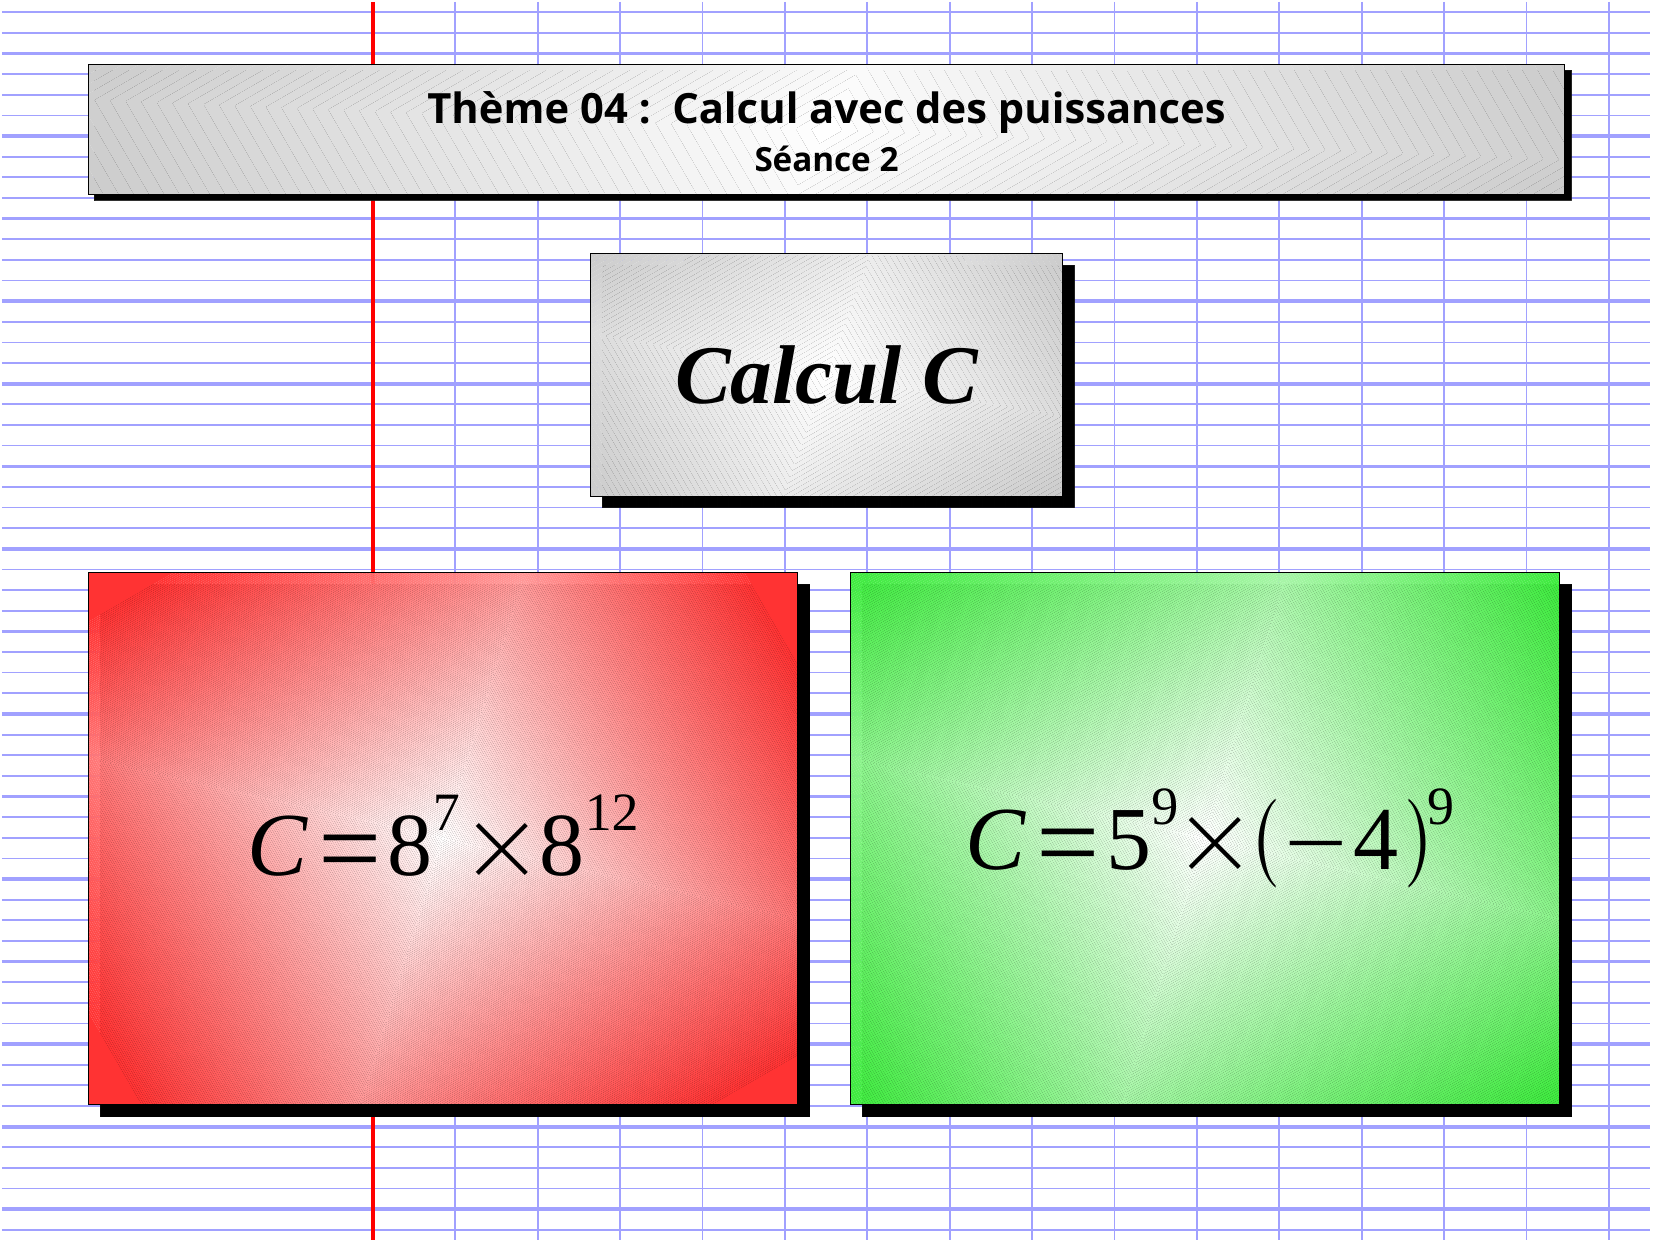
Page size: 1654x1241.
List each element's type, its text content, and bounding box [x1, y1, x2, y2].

text_box Calcul C [590, 253, 1063, 497]
picture [0, 0, 1654, 1241]
text_box Thème 04 : Calcul avec des puissances Séance 2 [88, 64, 1565, 195]
text_box [850, 572, 1560, 1105]
chart [942, 773, 1478, 889]
text_box [88, 572, 798, 1105]
chart [224, 779, 658, 895]
